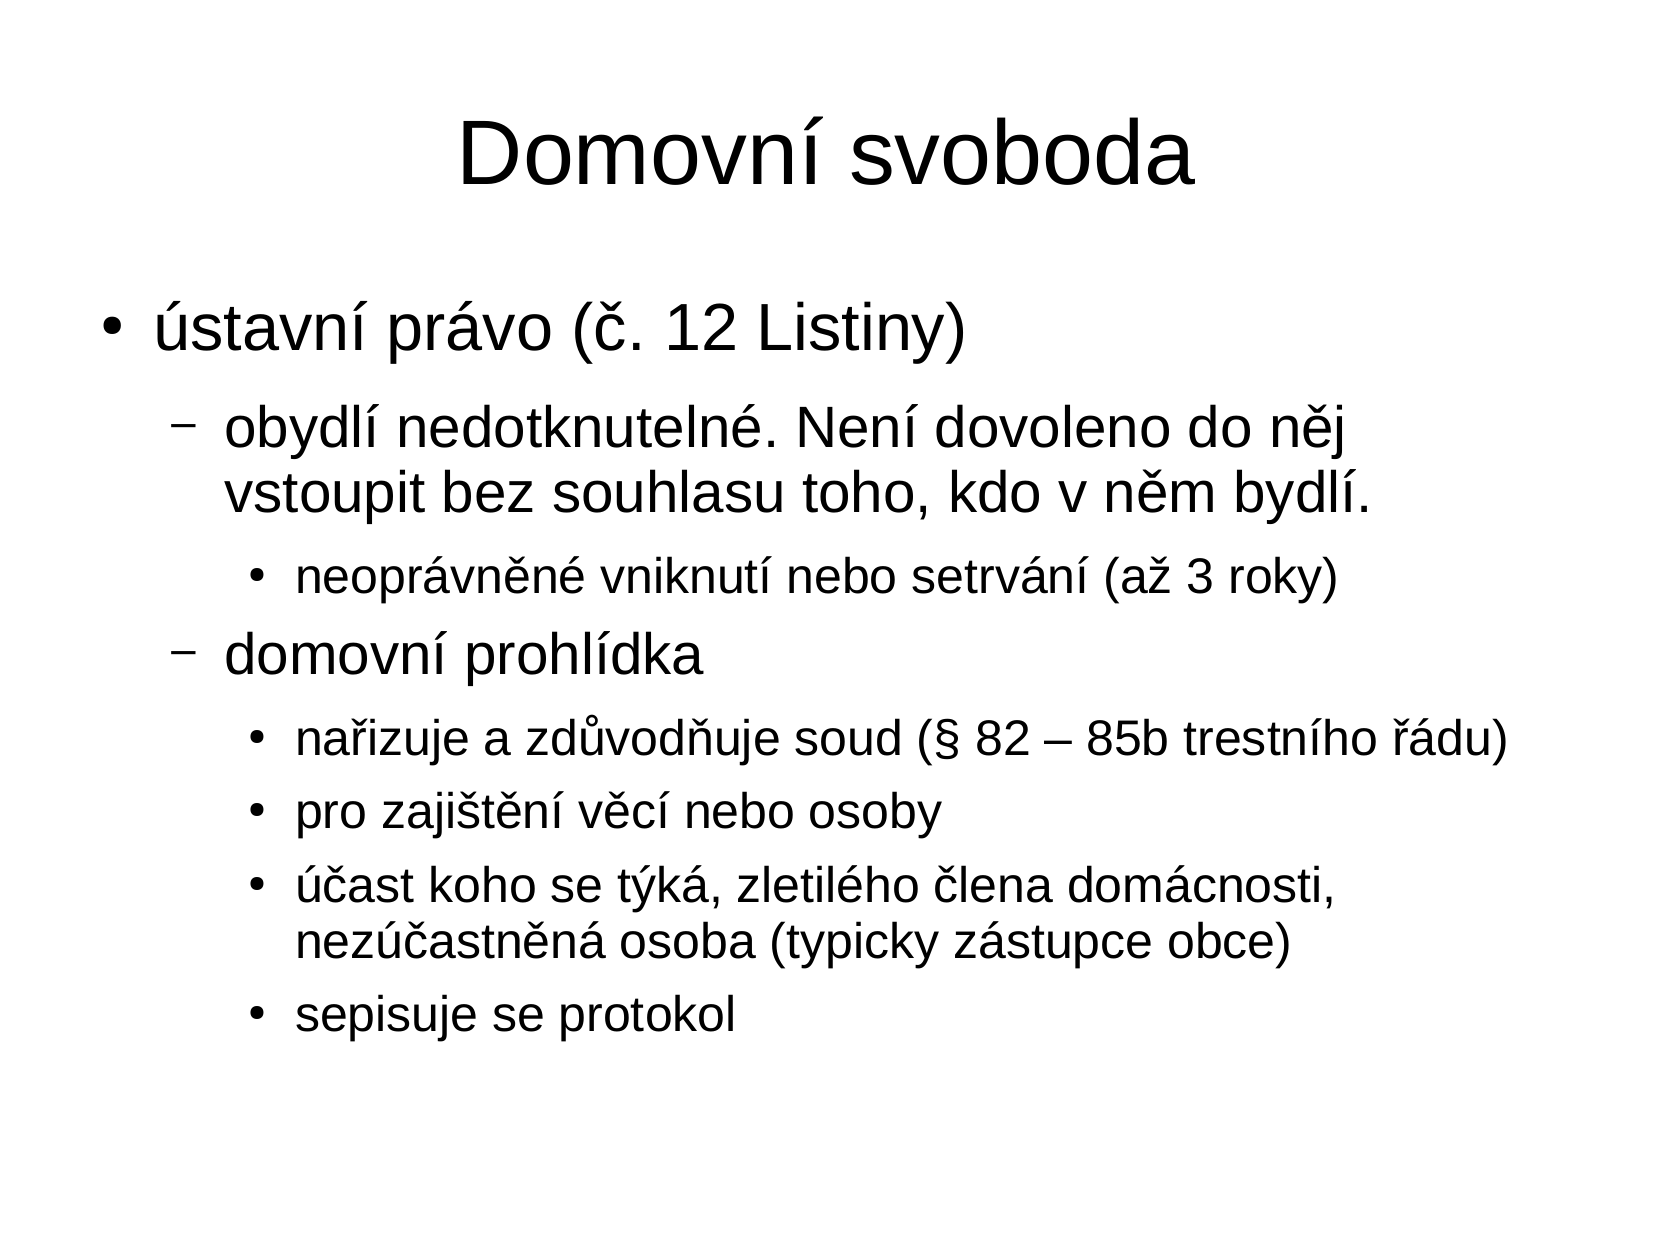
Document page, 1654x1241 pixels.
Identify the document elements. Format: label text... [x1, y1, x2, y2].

list ústavní právo (č. 12 Listiny) obydlí nedotknutelné. Není dovoleno do něj vstoupit bez souhlasu toho, kdo v něm bydlí. neoprávněné vniknutí nebo setrvání (až 3 roky) domovní prohlídka nařizuje a zdůvodňuje soud (§ 82 – 85b trestního řádu) pro zajištění věcí nebo osoby účast koho se týká, zletilého člena domácnosti, nezúčastněná osoba (typicky zástupce obce) sepisuje se protokol [82, 290, 1538, 1193]
title Domovní svoboda [82, 49, 1571, 257]
